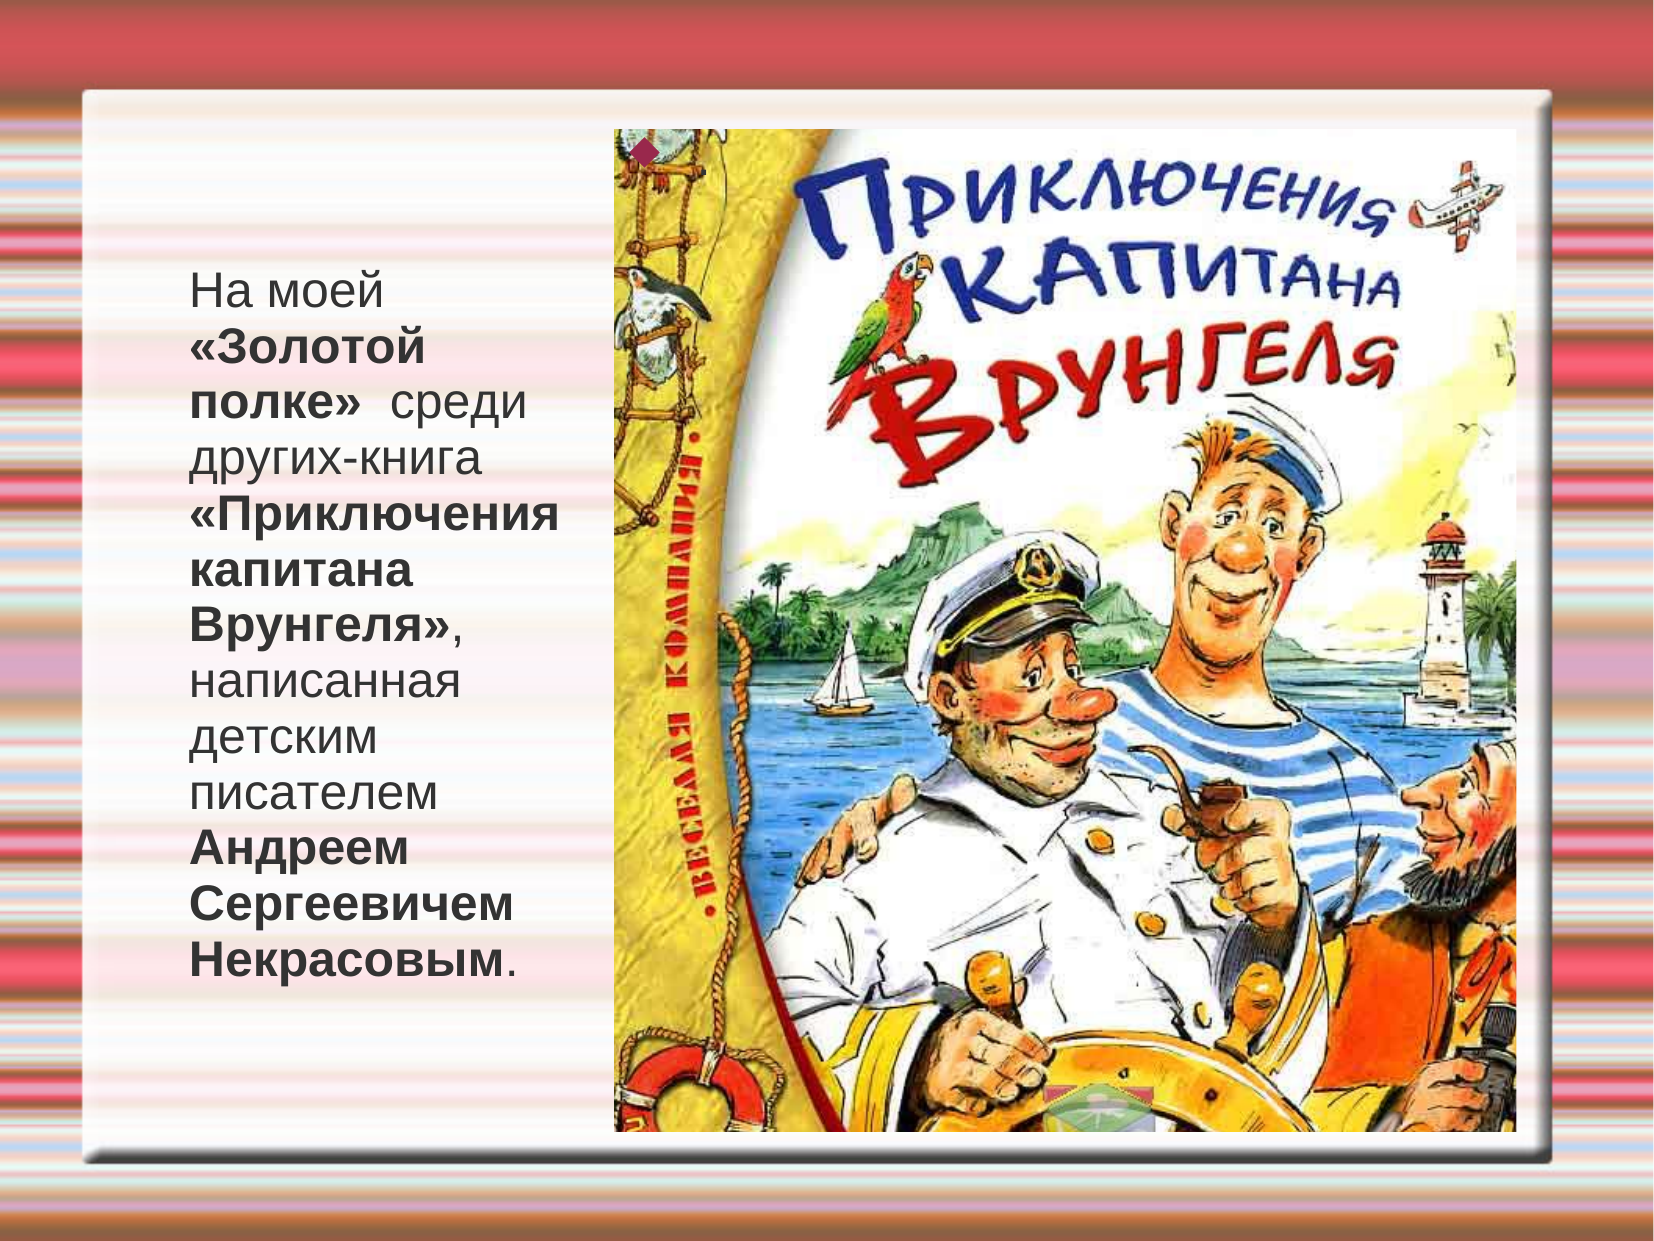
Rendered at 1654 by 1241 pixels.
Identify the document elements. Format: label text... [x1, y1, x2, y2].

list На моей «Золотой полке» среди других-книга «Приключения капитана Врунгеля», написанная детским писателем Андреем Сергеевичем Некрасовым. [106, 262, 579, 998]
picture [0, 0, 1654, 1241]
list . [614, 129, 1517, 1132]
